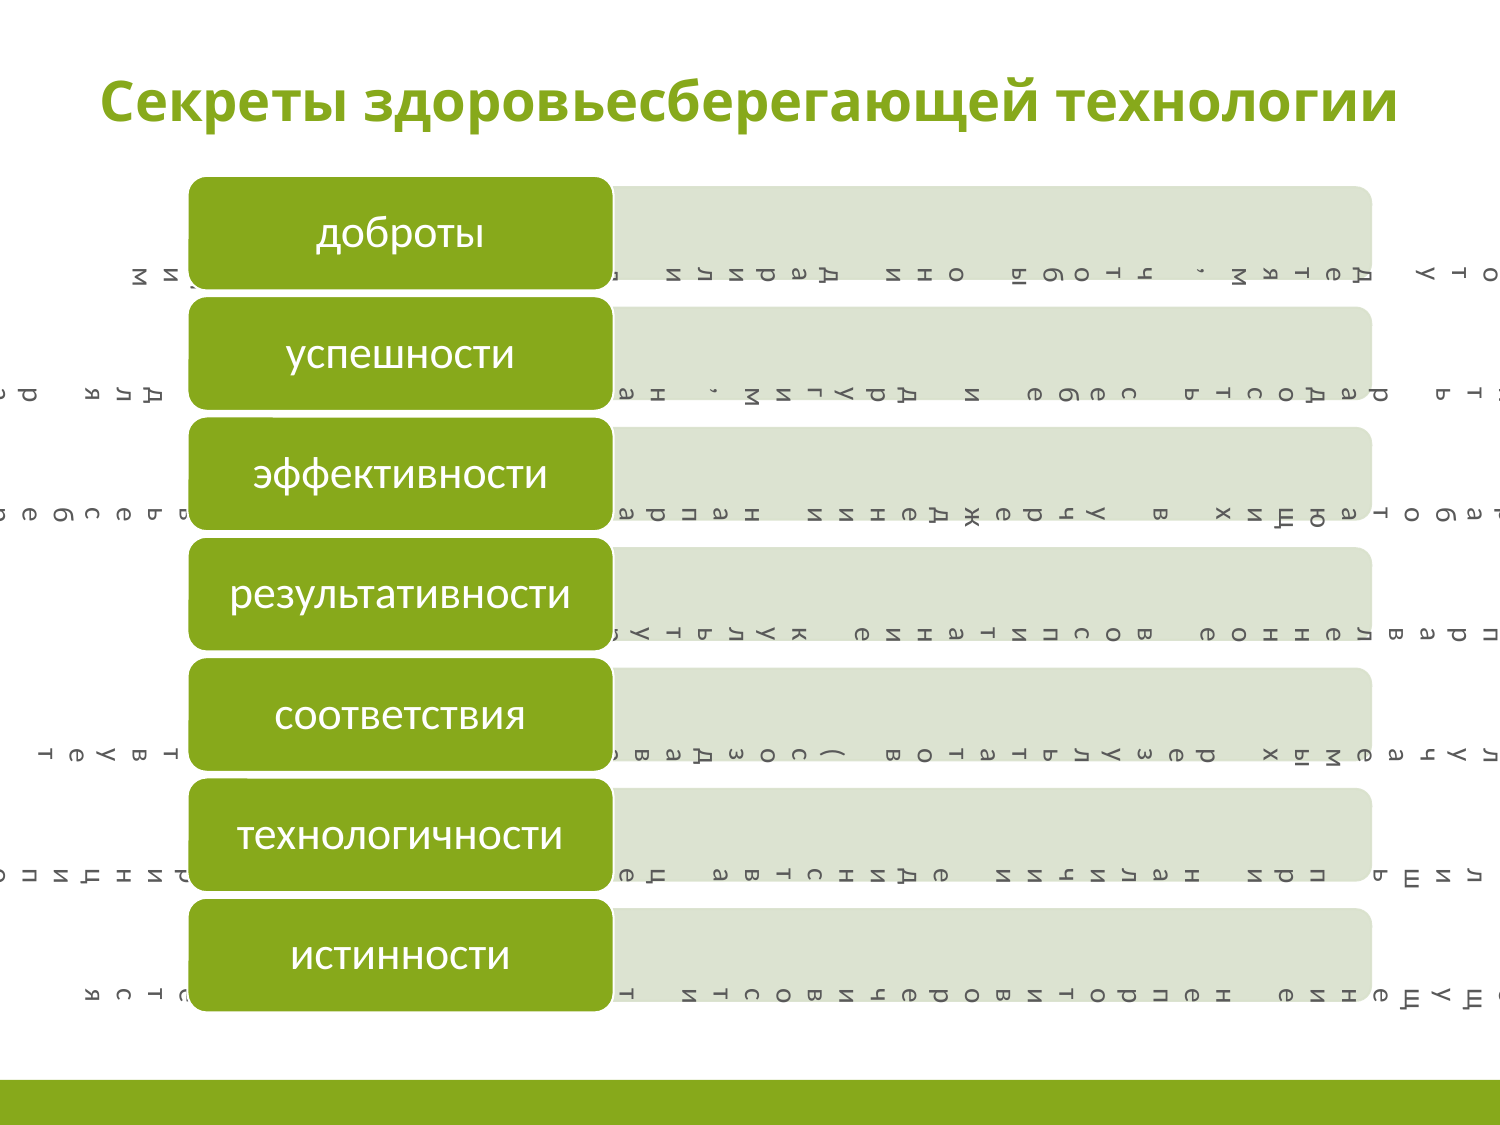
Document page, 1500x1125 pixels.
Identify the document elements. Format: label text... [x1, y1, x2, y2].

text_box Целенаправленное воспитание культуры здоровья [613, 548, 1372, 640]
title Секреты здоровьесберегающей технологии [35, 58, 1465, 141]
text_box результативности [187, 536, 614, 652]
text_box истинности [187, 897, 614, 1013]
text_box Объективное отслеживание получаемых результатов (создаваемое соответствует задуманному) [613, 668, 1372, 761]
text_box соответствия [187, 657, 614, 772]
text_box Стремление и готовность дарить радость себе и другим, находить поводы для радости всегда [613, 307, 1372, 400]
text_box доброты [187, 175, 614, 291]
text_box Работающая технология возможна лишь при наличии единства целей, задач, принципов и методологий [613, 788, 1372, 881]
text_box Профессионализм ВСЕХ работающих в учреждении направлен на здоровьесбережение [613, 427, 1372, 520]
text_box успешности [187, 296, 614, 411]
text_box технологичности [187, 777, 614, 893]
text_box Интуитивное ощущение непротиворечивости того, что делается [613, 909, 1372, 1001]
text_box Дарить доброту детям, чтобы они дарили добро окружающим [613, 187, 1372, 279]
text_box эффективности [187, 416, 614, 532]
